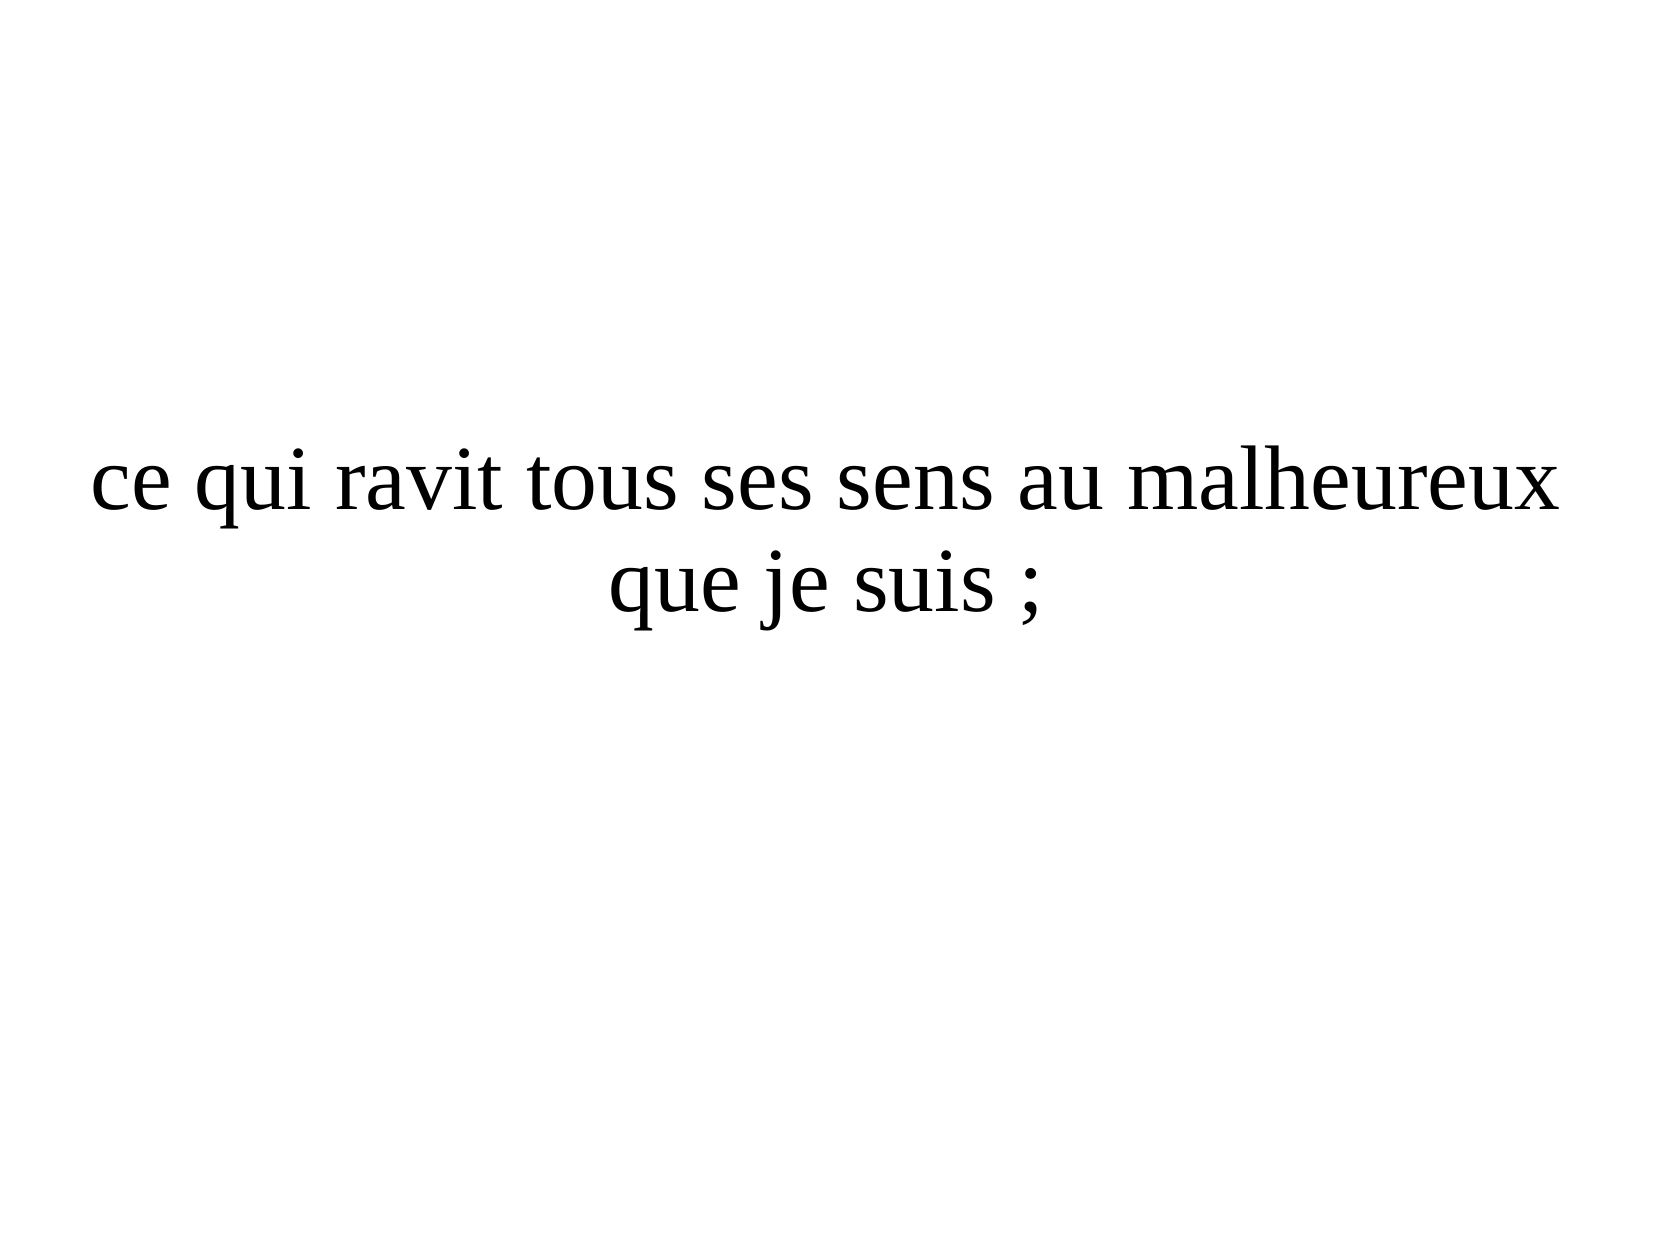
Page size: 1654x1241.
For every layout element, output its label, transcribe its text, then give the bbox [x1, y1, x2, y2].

subtitle ce qui ravit tous ses sens au malheureux que je suis ; [82, 49, 1571, 1010]
